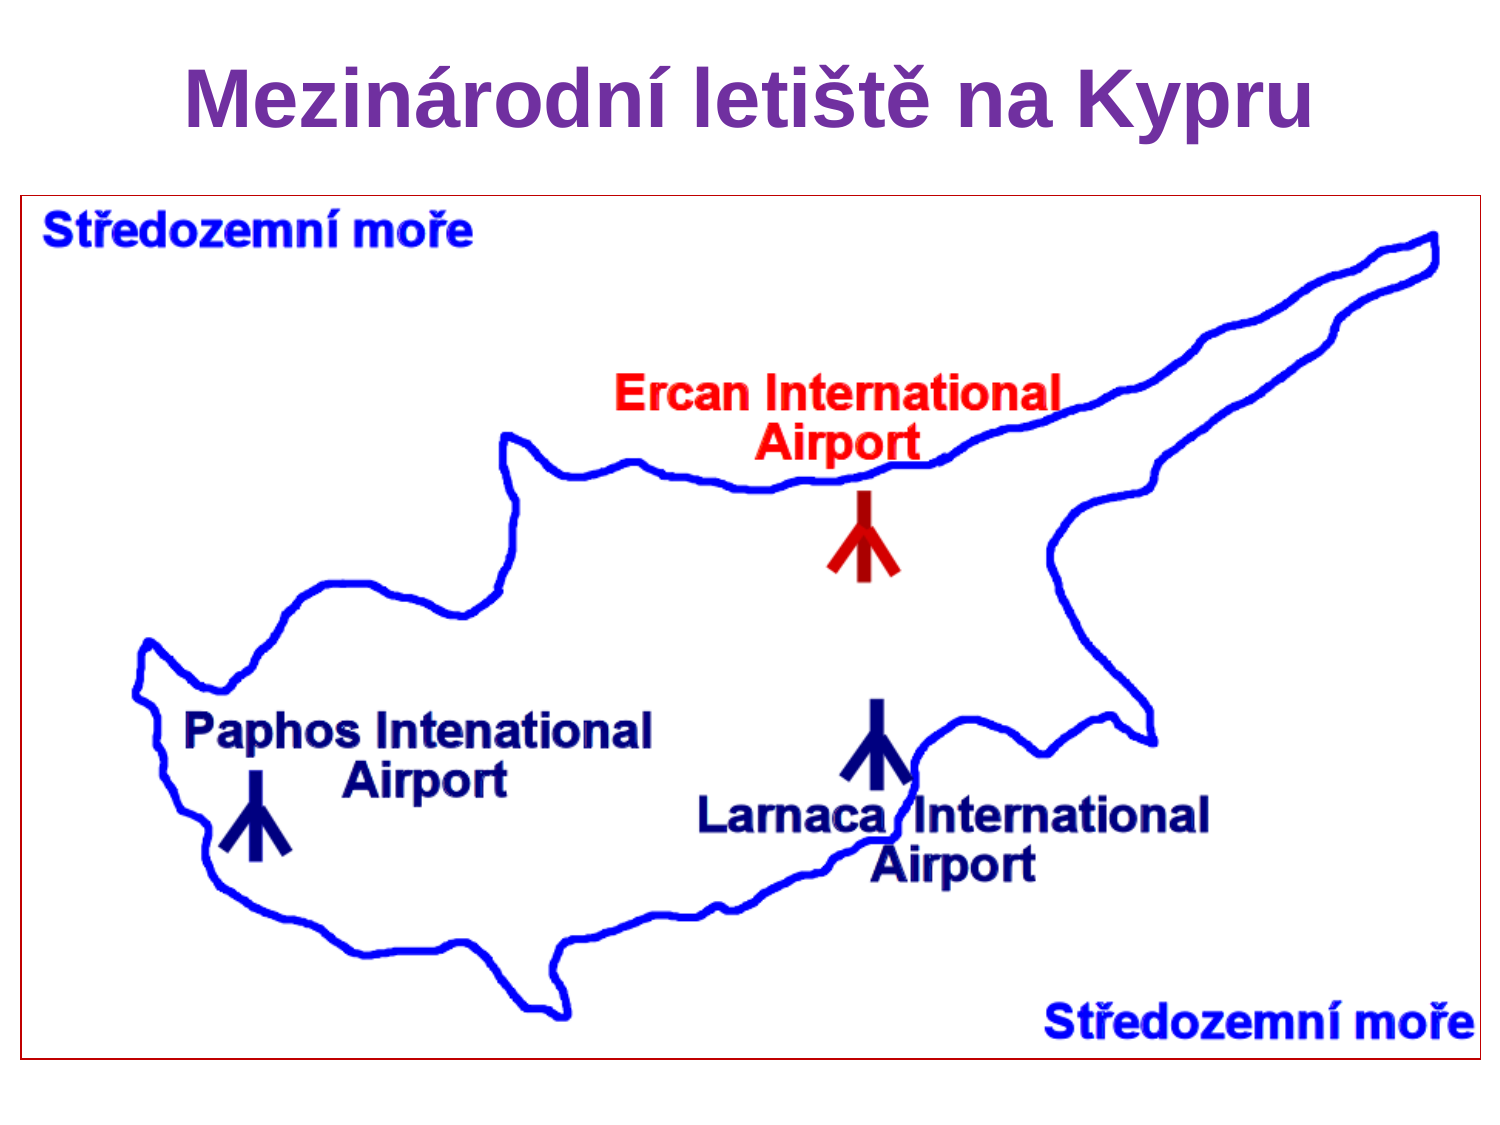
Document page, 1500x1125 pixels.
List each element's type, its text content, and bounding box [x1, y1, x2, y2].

title Mezinárodní letiště na Kypru [29, 0, 1471, 188]
picture [21, 196, 1480, 1059]
